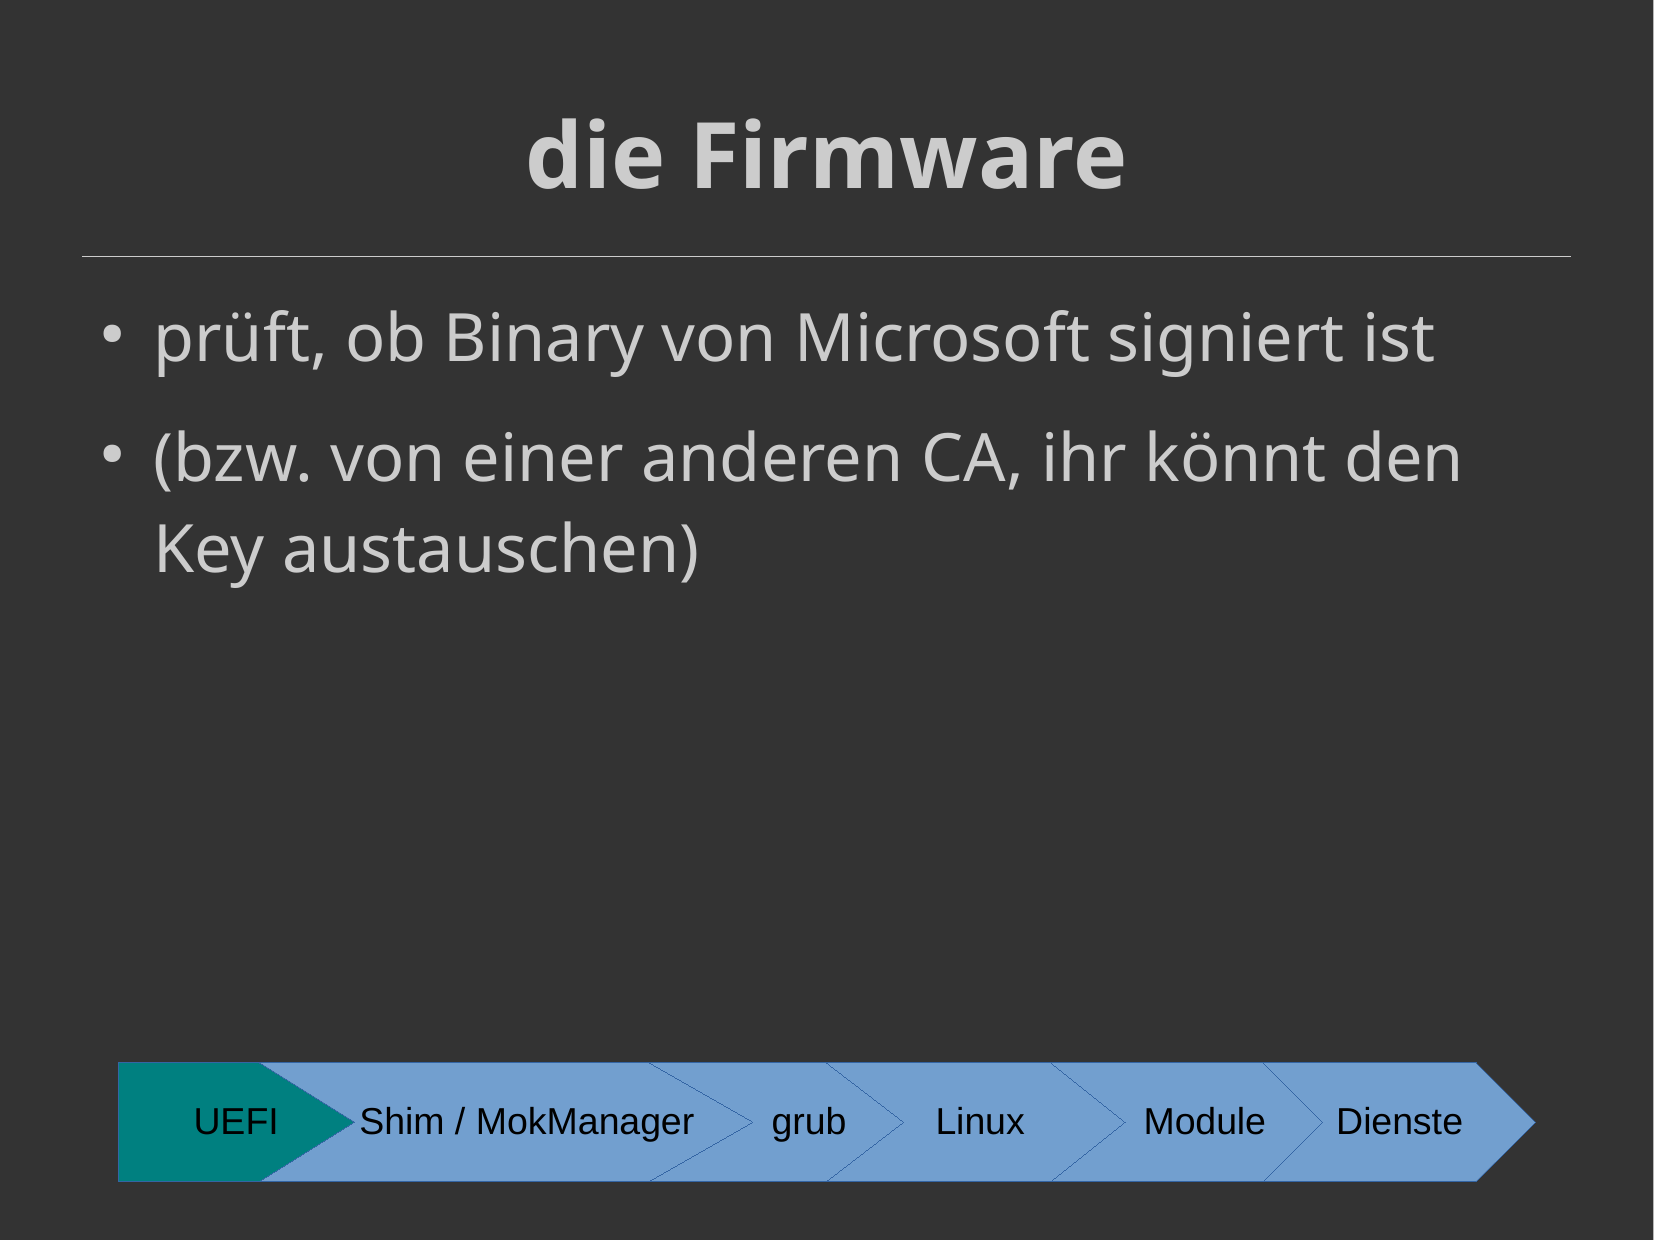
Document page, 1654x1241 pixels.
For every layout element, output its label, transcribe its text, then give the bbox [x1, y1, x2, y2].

text_box UEFI [118, 1062, 355, 1182]
list prüft, ob Binary von Microsoft signiert ist (bzw. von einer anderen CA, ihr könnt den Key austauschen) [82, 290, 1571, 1010]
text_box Linux [826, 1062, 1123, 1182]
text_box Module [1051, 1062, 1321, 1182]
text_box grub [649, 1062, 902, 1182]
title die Firmware [82, 49, 1571, 257]
text_box Dienste [1263, 1062, 1536, 1182]
text_box Shim / MokManager [260, 1062, 751, 1182]
